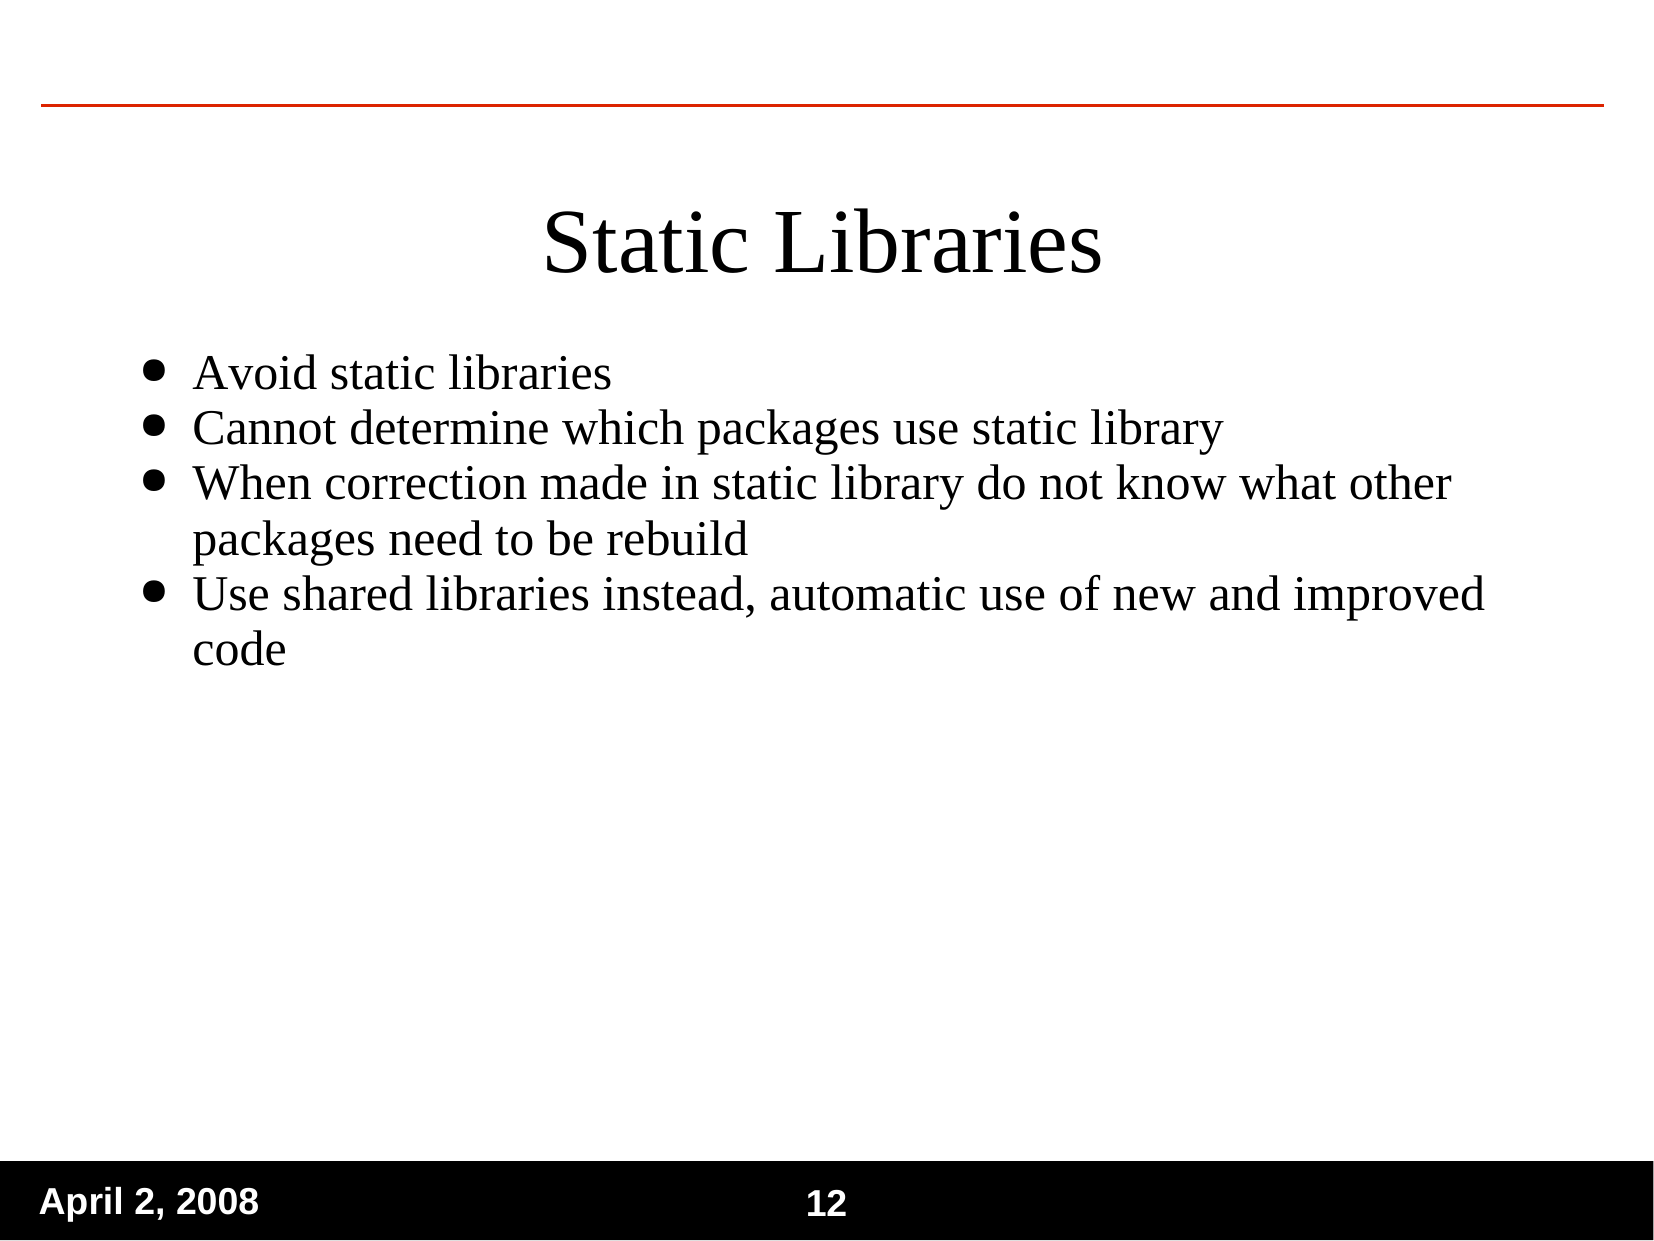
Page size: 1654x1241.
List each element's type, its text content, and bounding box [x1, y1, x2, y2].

title Static Libraries [117, 137, 1530, 346]
list Avoid static libraries Cannot determine which packages use static library When correction made in static library do not know what other packages need to be rebuild Use shared libraries instead, automatic use of new and improved code [121, 344, 1534, 1127]
